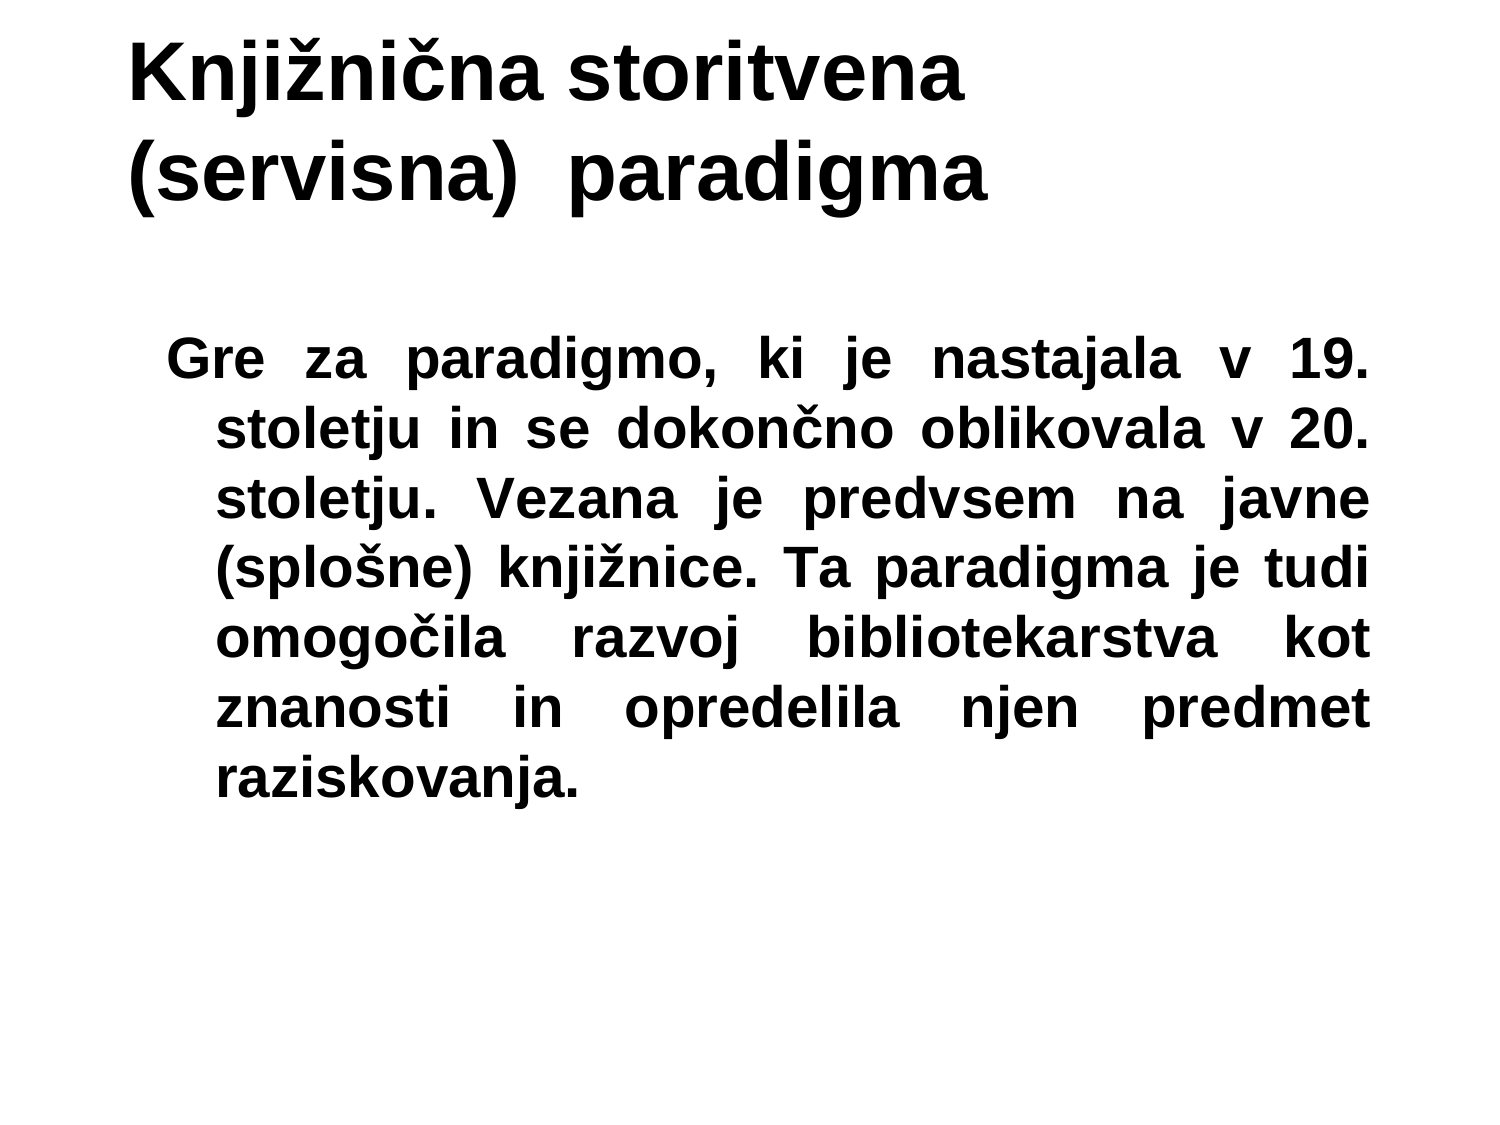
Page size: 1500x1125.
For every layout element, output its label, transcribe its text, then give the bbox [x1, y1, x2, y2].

list Gre za paradigmo, ki je nastajala v 19. stoletju in se dokončno oblikovala v 20. stoletju. Vezana je predvsem na javne (splošne) knjižnice. Ta paradigma je tudi omogočila razvoj bibliotekarstva kot znanosti in opredelila njen predmet raziskovanja. [112, 312, 1388, 988]
title Knjižnična storitvena (servisna) paradigma [112, 9, 1388, 225]
